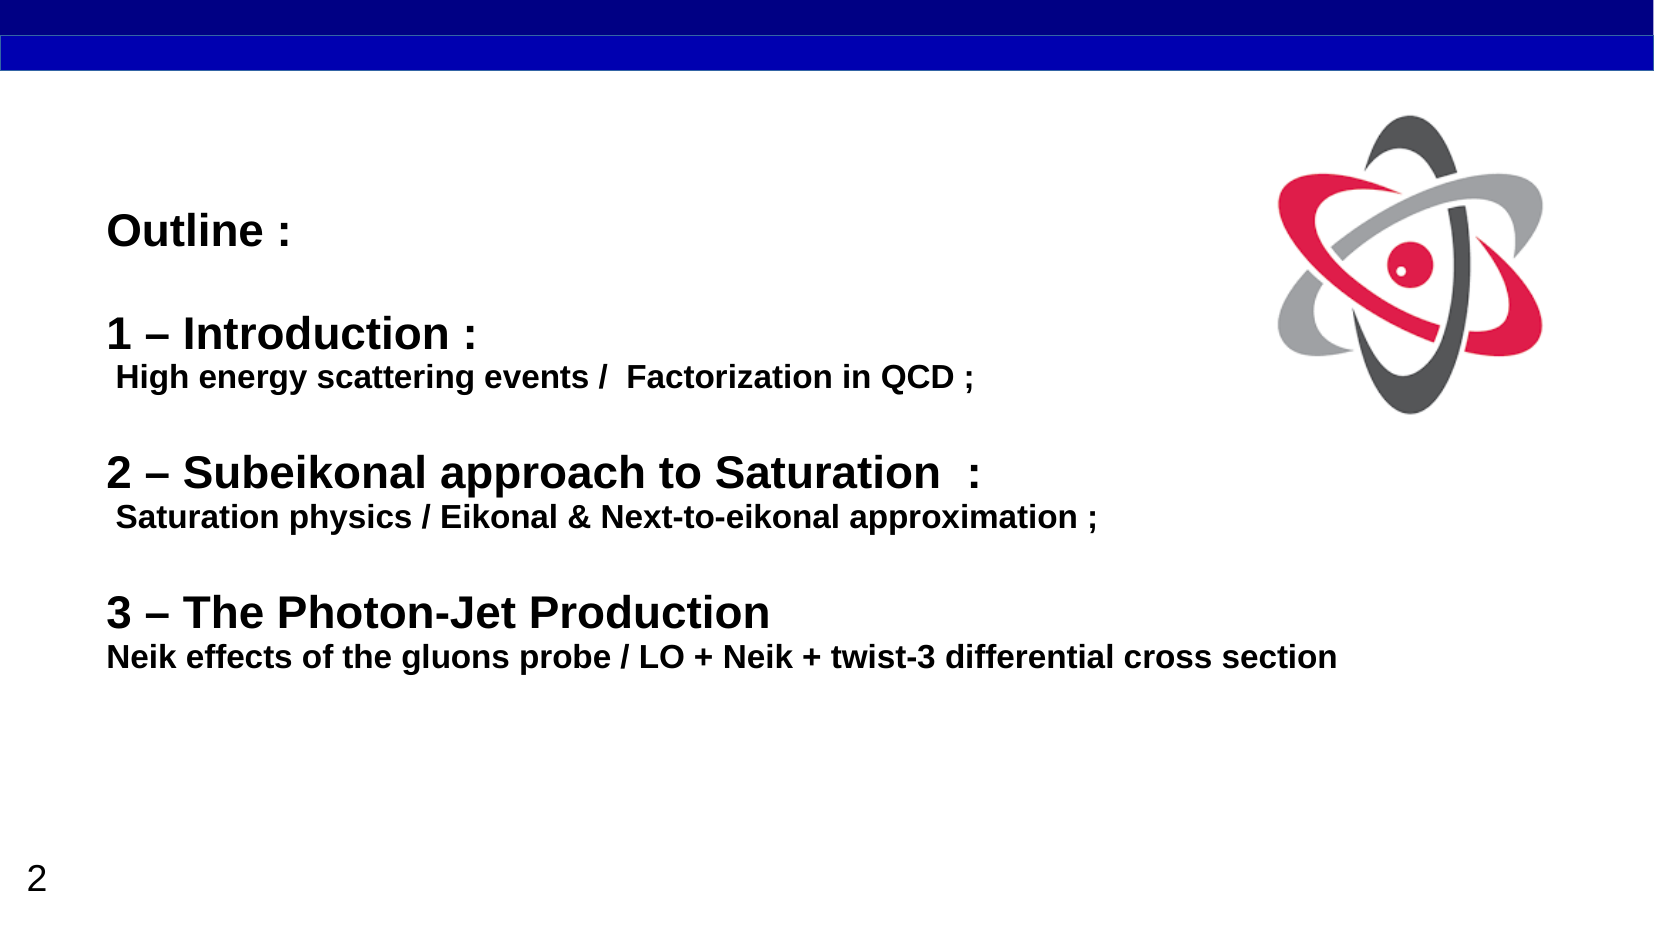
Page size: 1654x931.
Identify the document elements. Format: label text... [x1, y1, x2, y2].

title Outline : 1 – Introduction : High energy scattering events / Factorization in QCD ; 2 – Subeikonal approach to Saturation : Saturation physics / Eikonal & Next-to-eikonal approximation ; 3 – The Photon-Jet Production Neik effects of the gluons probe / LO + Neik + twist-3 differential cross section [106, 205, 1595, 727]
picture [1251, 106, 1571, 426]
text_box 1 [11, 850, 641, 921]
text_box [0, 0, 1654, 71]
